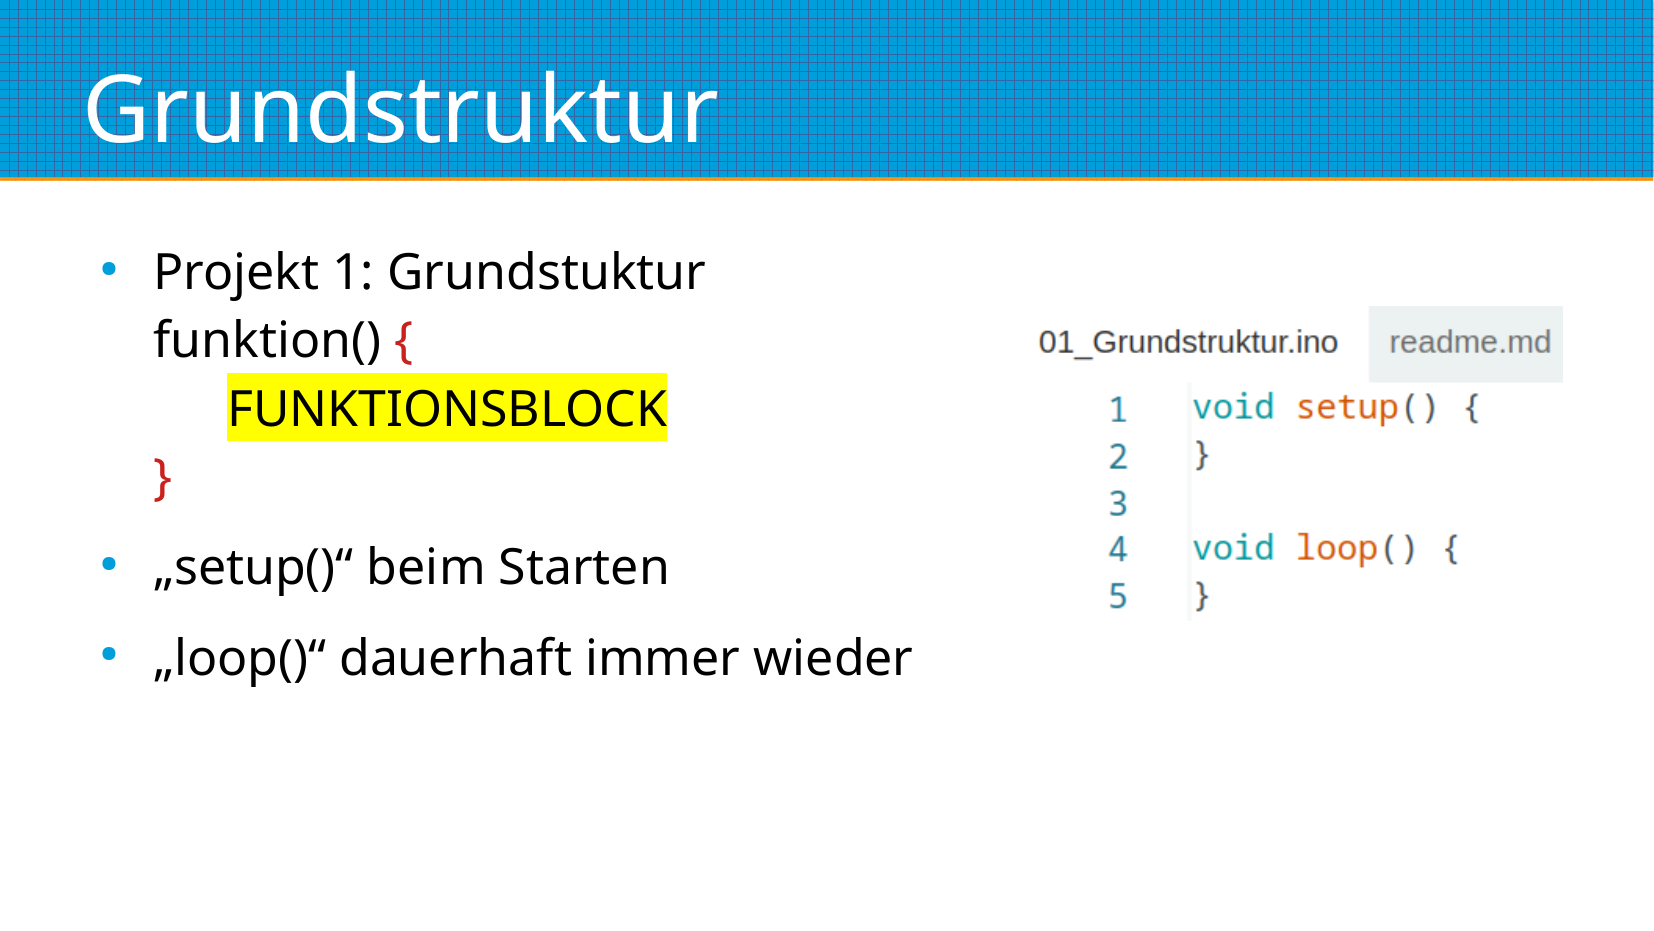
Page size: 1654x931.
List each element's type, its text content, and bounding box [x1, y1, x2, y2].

list Projekt 1: Grundstuktur funktion() { FUNKTIONSBLOCK } „setup()“ beim Starten „loop()“ dauerhaft immer wieder [82, 236, 1563, 811]
title Grundstruktur [82, 14, 1571, 171]
picture [1023, 306, 1563, 621]
